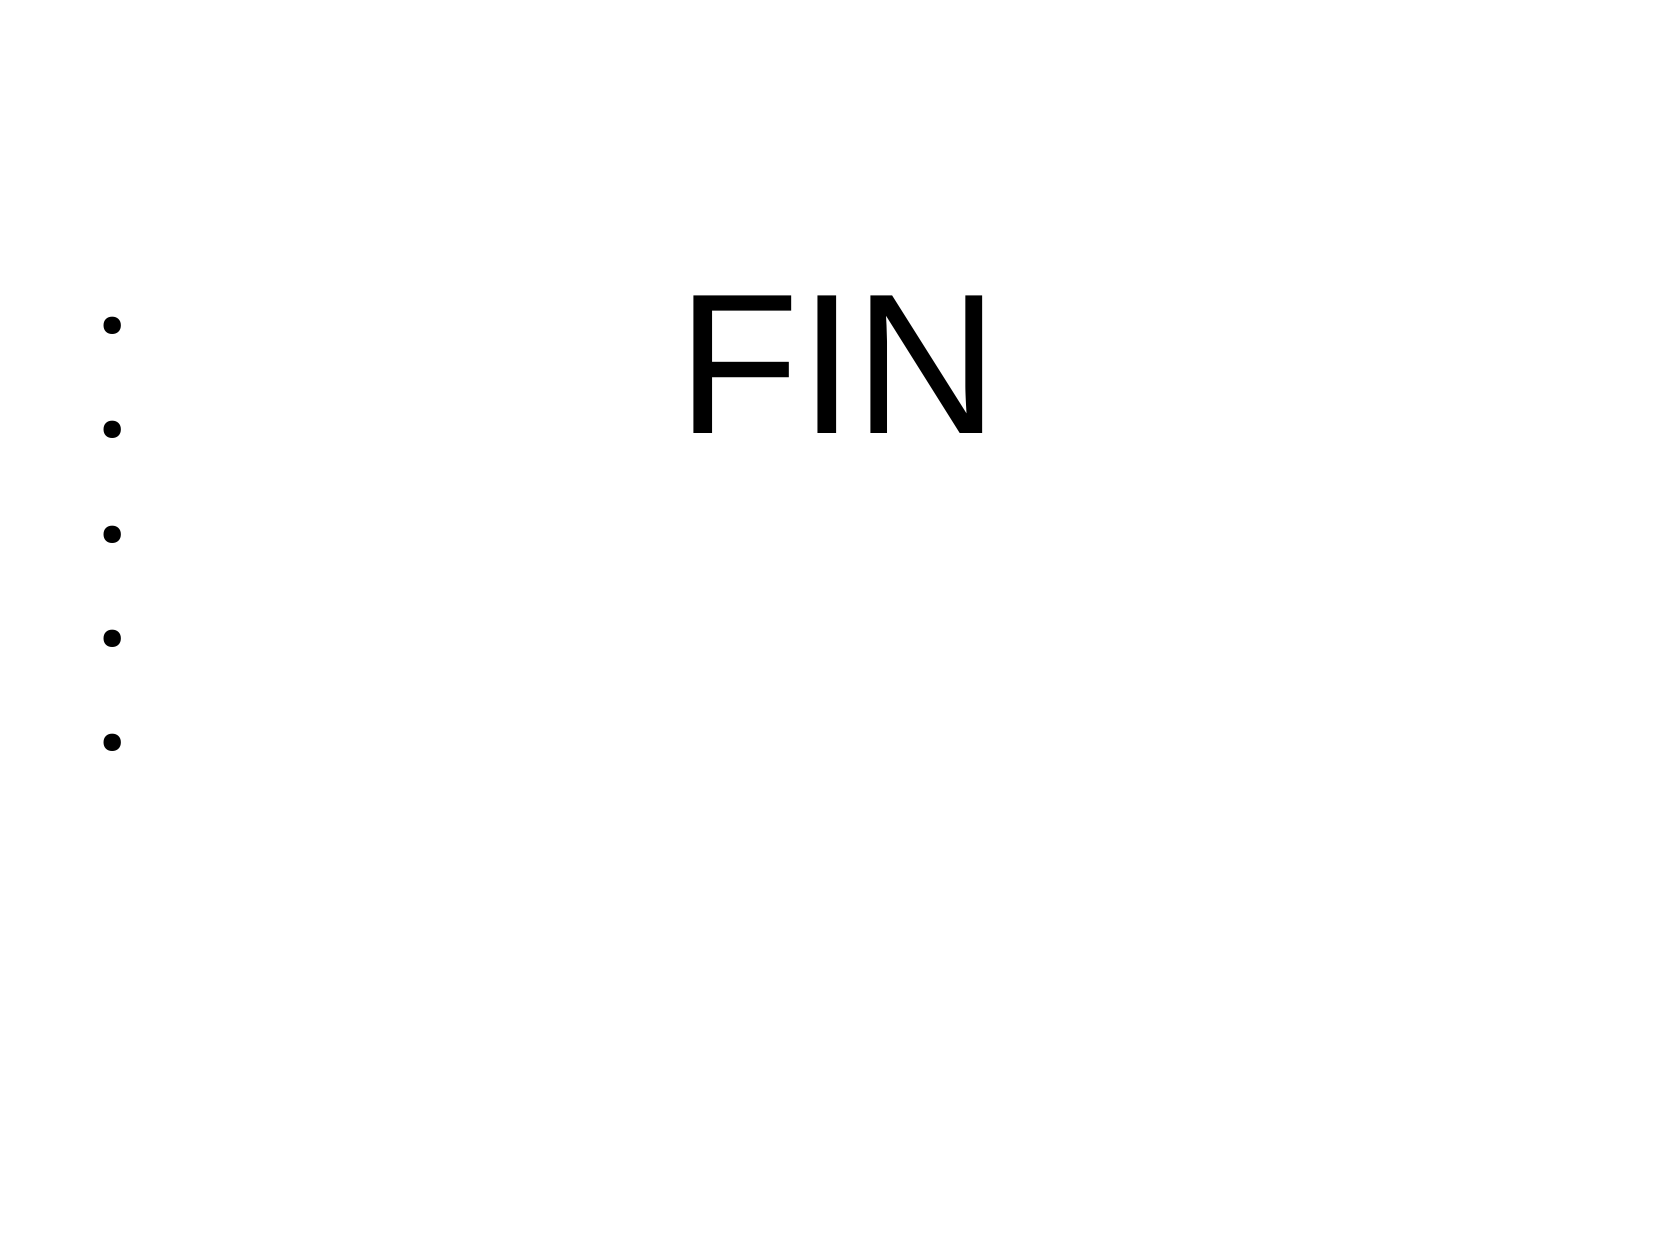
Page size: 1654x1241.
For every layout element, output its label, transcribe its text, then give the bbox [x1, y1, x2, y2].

list [82, 290, 1571, 1109]
title FIN [94, 0, 1583, 579]
